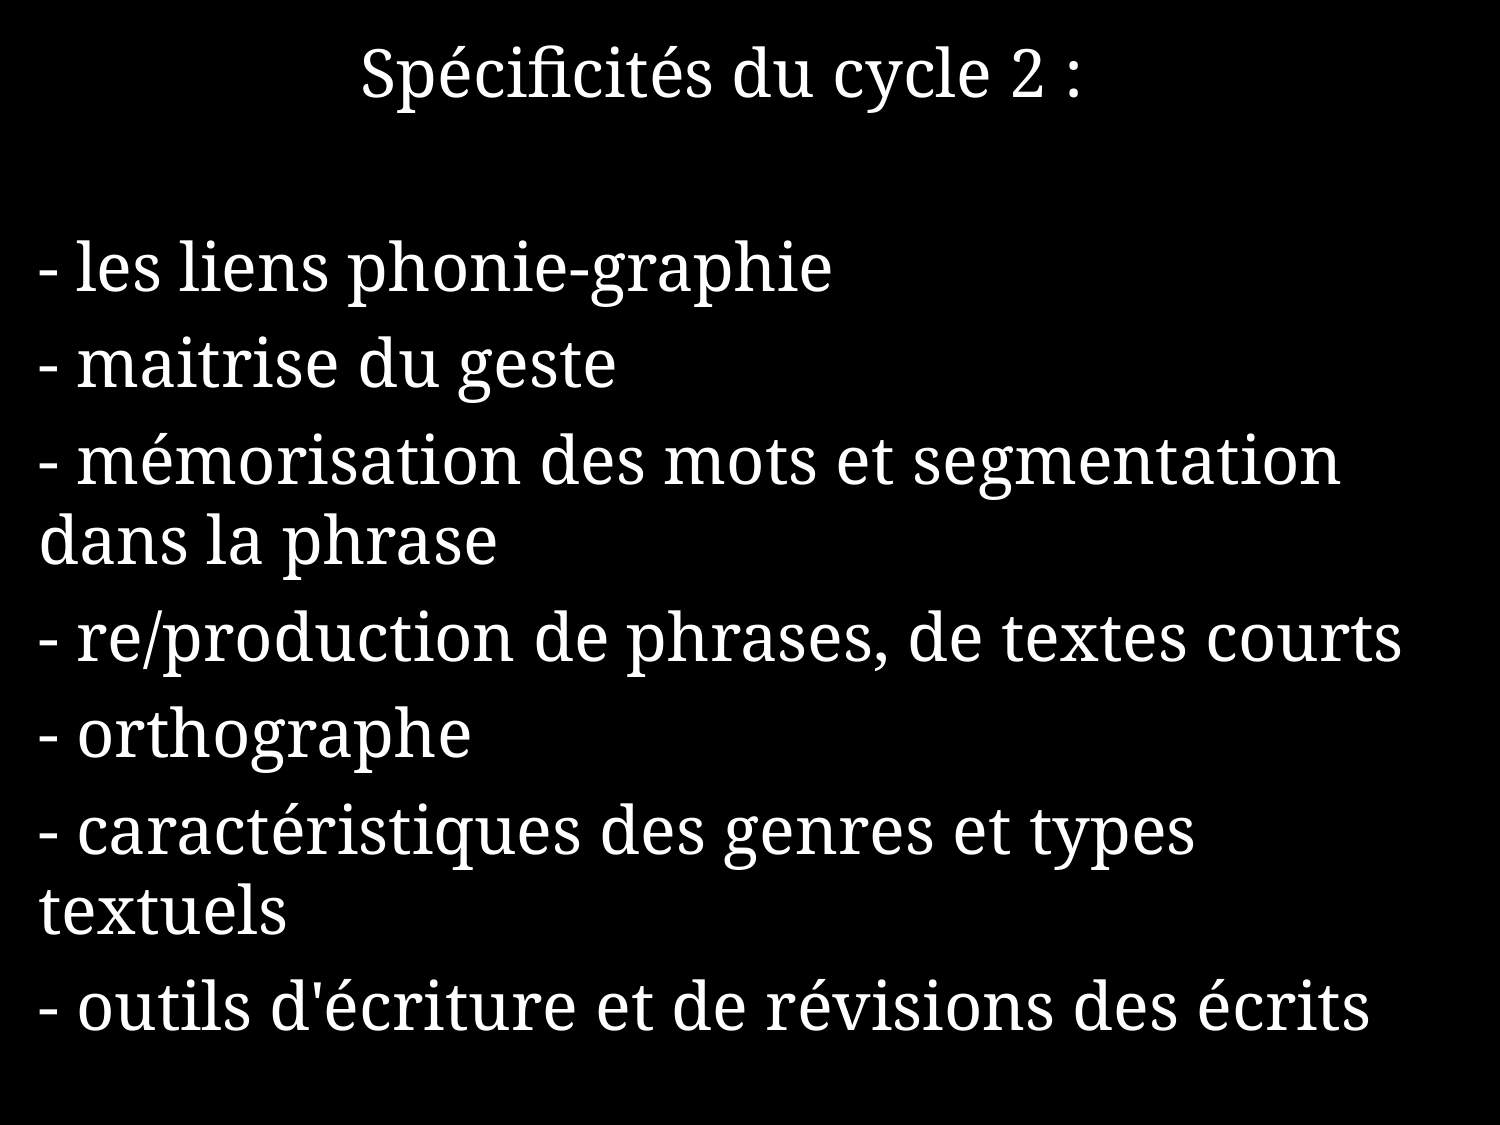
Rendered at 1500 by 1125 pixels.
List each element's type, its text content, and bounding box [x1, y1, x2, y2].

subtitle Spécificités du cycle 2 : - les liens phonie-graphie - maitrise du geste - mémorisation des mots et segmentation dans la phrase - re/production de phrases, de textes courts - orthographe - caractéristiques des genres et types textuels - outils d'écriture et de révisions des écrits [23, 23, 1477, 1087]
